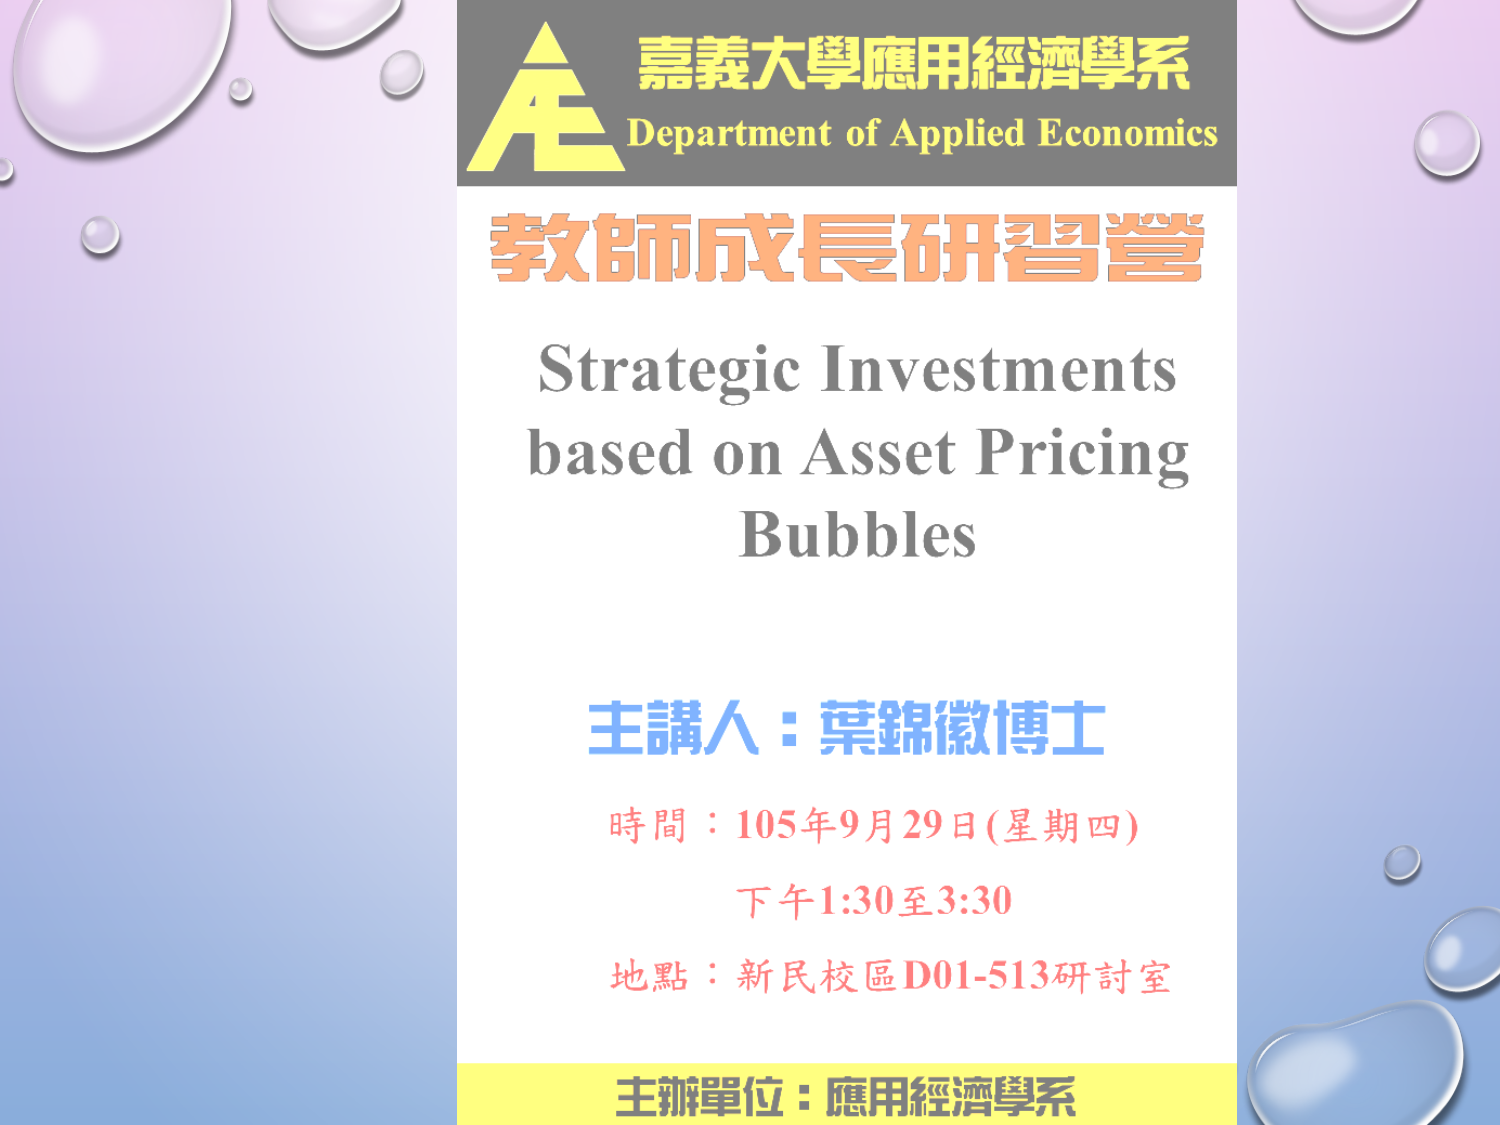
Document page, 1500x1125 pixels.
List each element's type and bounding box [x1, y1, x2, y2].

picture [457, 0, 1237, 1125]
